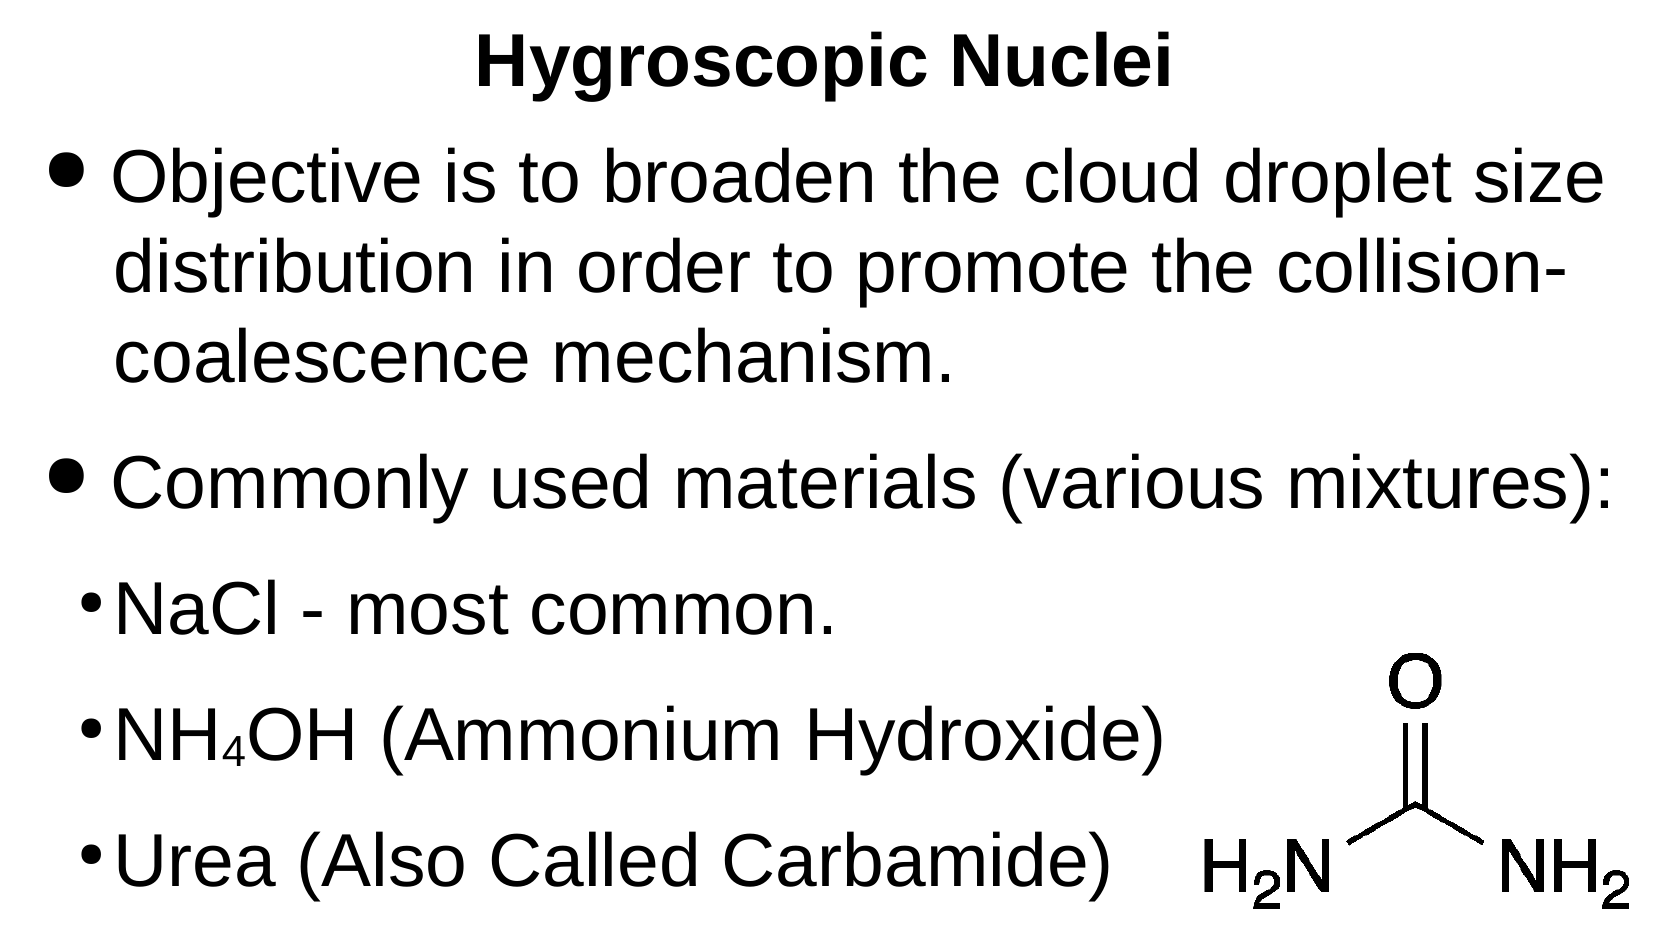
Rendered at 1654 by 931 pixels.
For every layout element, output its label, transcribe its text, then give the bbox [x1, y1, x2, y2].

title Hygroscopic Nuclei [0, 5, 1654, 107]
text_box Objective is to broaden the cloud droplet size distribution in order to promote the collision- coalescence mechanism. Commonly used materials (various mixtures): NaCl - most common. NH4OH (Ammonium Hydroxide) Urea (Also Called Carbamide) [27, 120, 1642, 910]
picture [1191, 636, 1639, 916]
